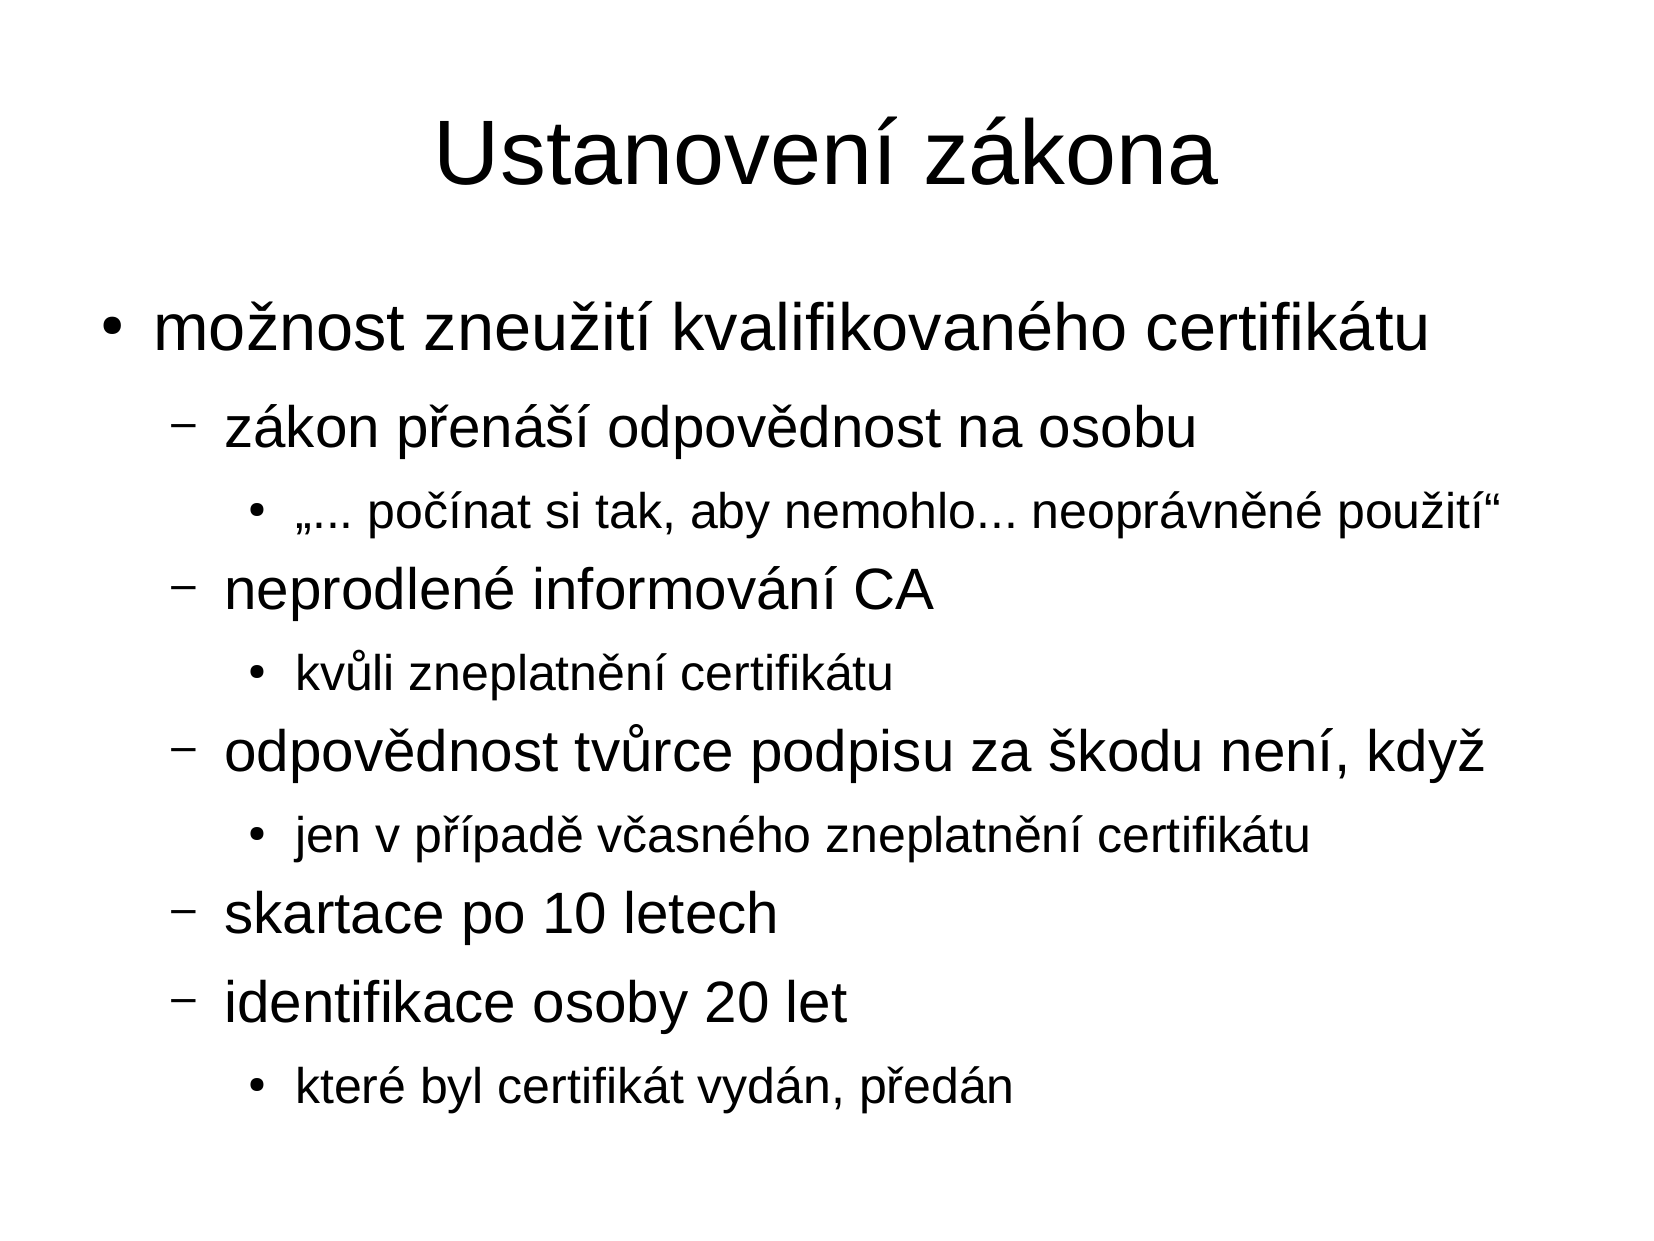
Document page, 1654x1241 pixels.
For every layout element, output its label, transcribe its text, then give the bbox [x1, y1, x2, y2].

title Ustanovení zákona [82, 49, 1571, 257]
list možnost zneužití kvalifikovaného certifikátu zákon přenáší odpovědnost na osobu „... počínat si tak, aby nemohlo... neoprávněné použití“ neprodlené informování CA kvůli zneplatnění certifikátu odpovědnost tvůrce podpisu za škodu není, když jen v případě včasného zneplatnění certifikátu skartace po 10 letech identifikace osoby 20 let které byl certifikát vydán, předán [82, 290, 1538, 1182]
